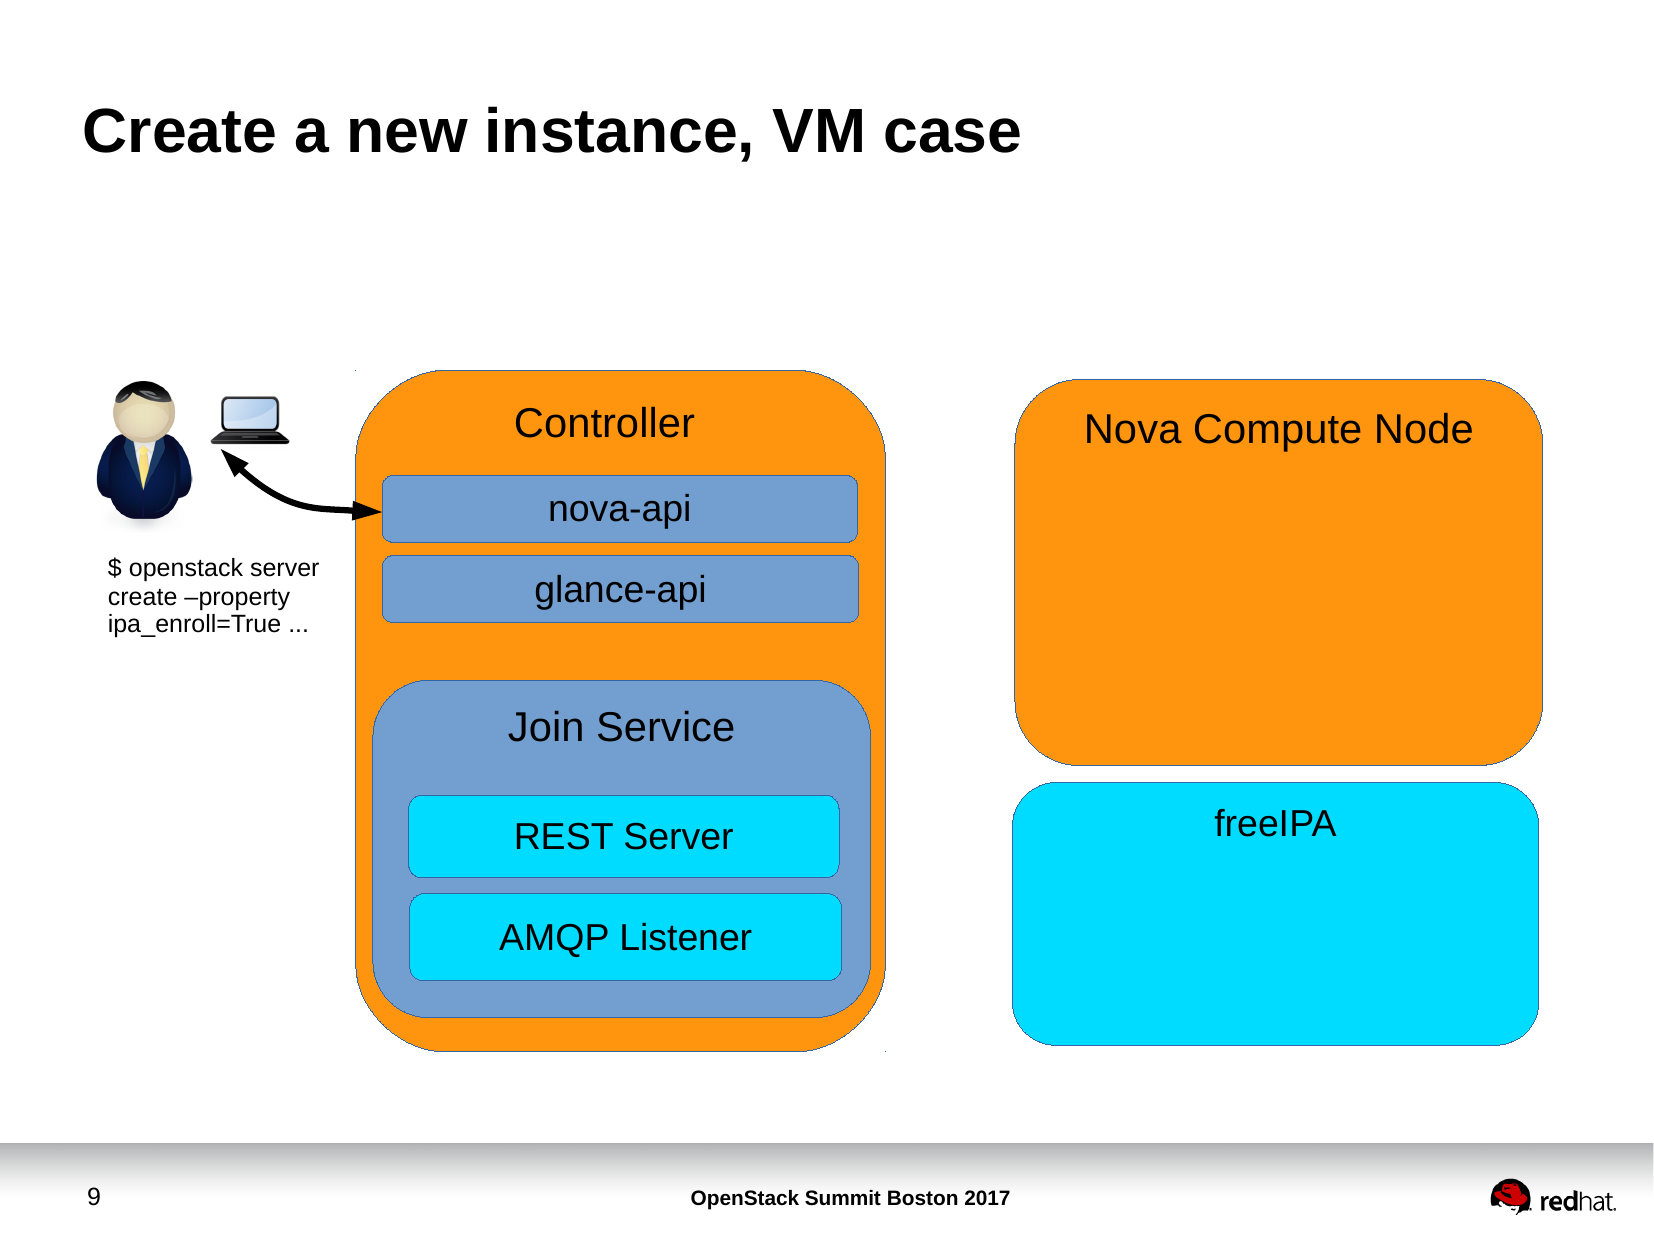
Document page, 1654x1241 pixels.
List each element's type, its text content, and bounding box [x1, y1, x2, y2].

text_box [355, 370, 886, 1052]
text_box Nova Compute Node [1014, 379, 1543, 766]
text_box REST Server [408, 795, 840, 878]
title Create a new instance, VM case [82, 37, 1571, 226]
text_box glance-api [382, 555, 859, 623]
text_box AMQP Listener [409, 893, 842, 981]
picture [82, 368, 293, 533]
text_box nova-api [382, 475, 858, 543]
text_box Controller [499, 392, 768, 463]
picture [0, 1143, 1654, 1241]
text_box Join Service [372, 680, 871, 1018]
text_box $ openstack server create –property ipa_enroll=True ... [93, 546, 343, 646]
text_box freeIPA [1012, 782, 1539, 1046]
